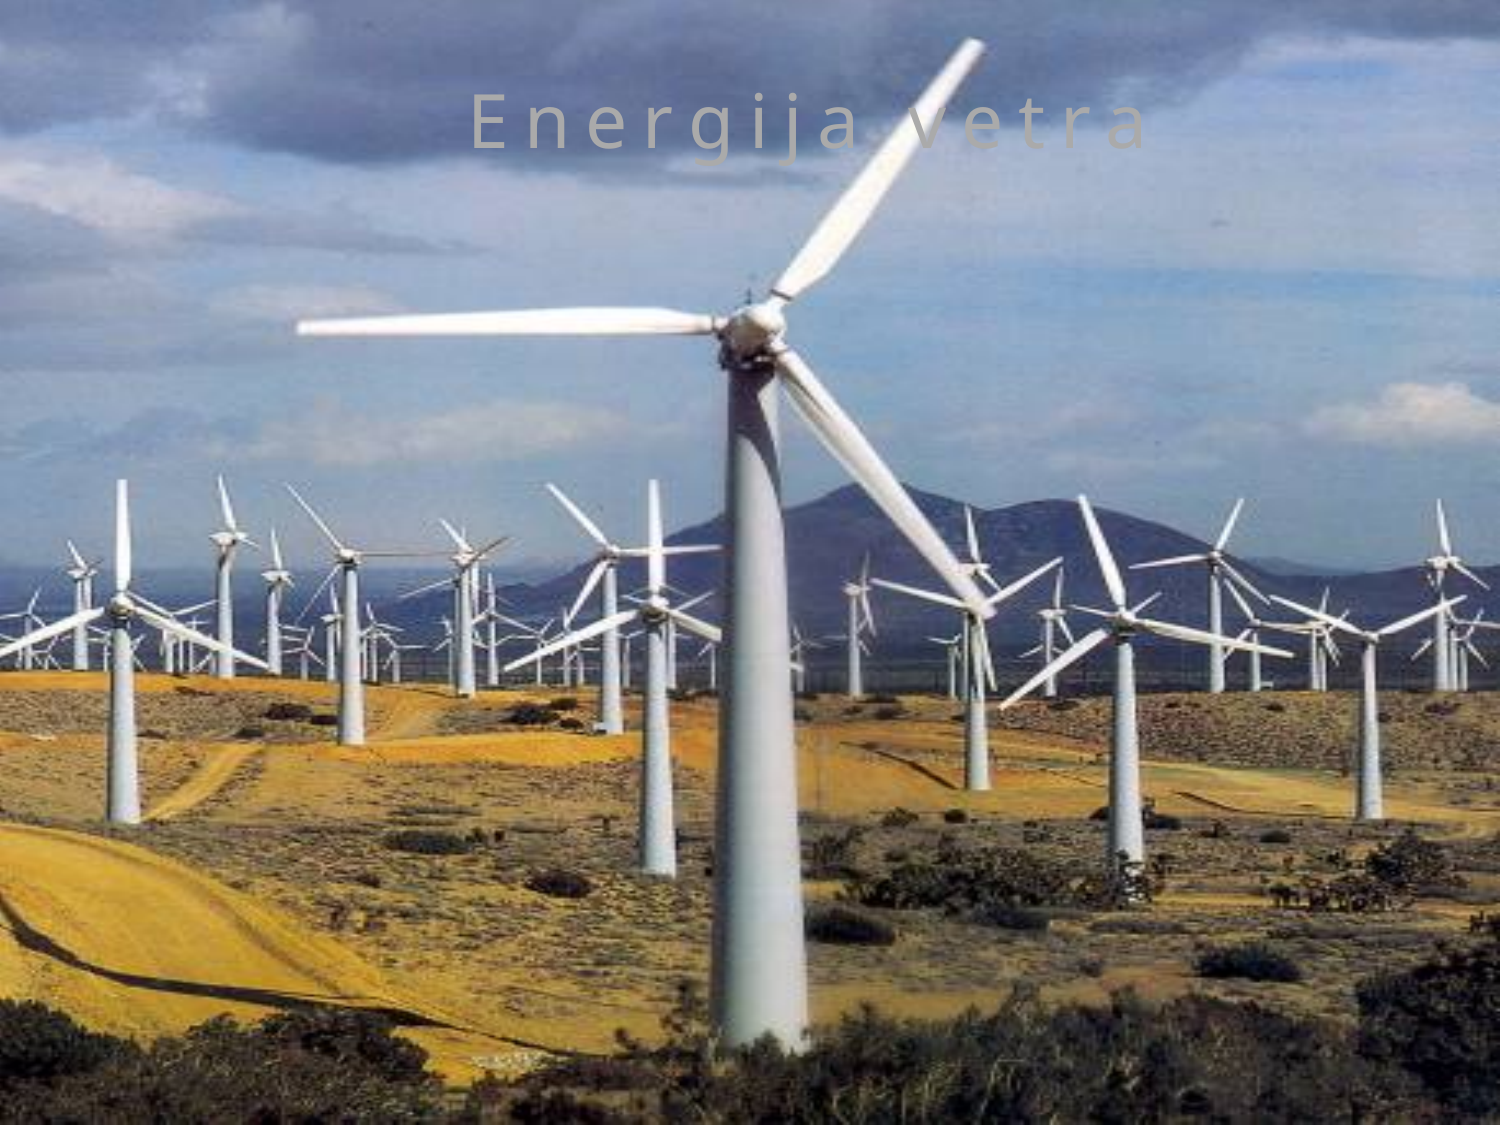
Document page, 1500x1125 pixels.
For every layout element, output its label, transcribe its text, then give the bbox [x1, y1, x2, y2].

picture [0, 0, 1500, 1125]
text_box Energija vetra [312, 66, 1235, 280]
